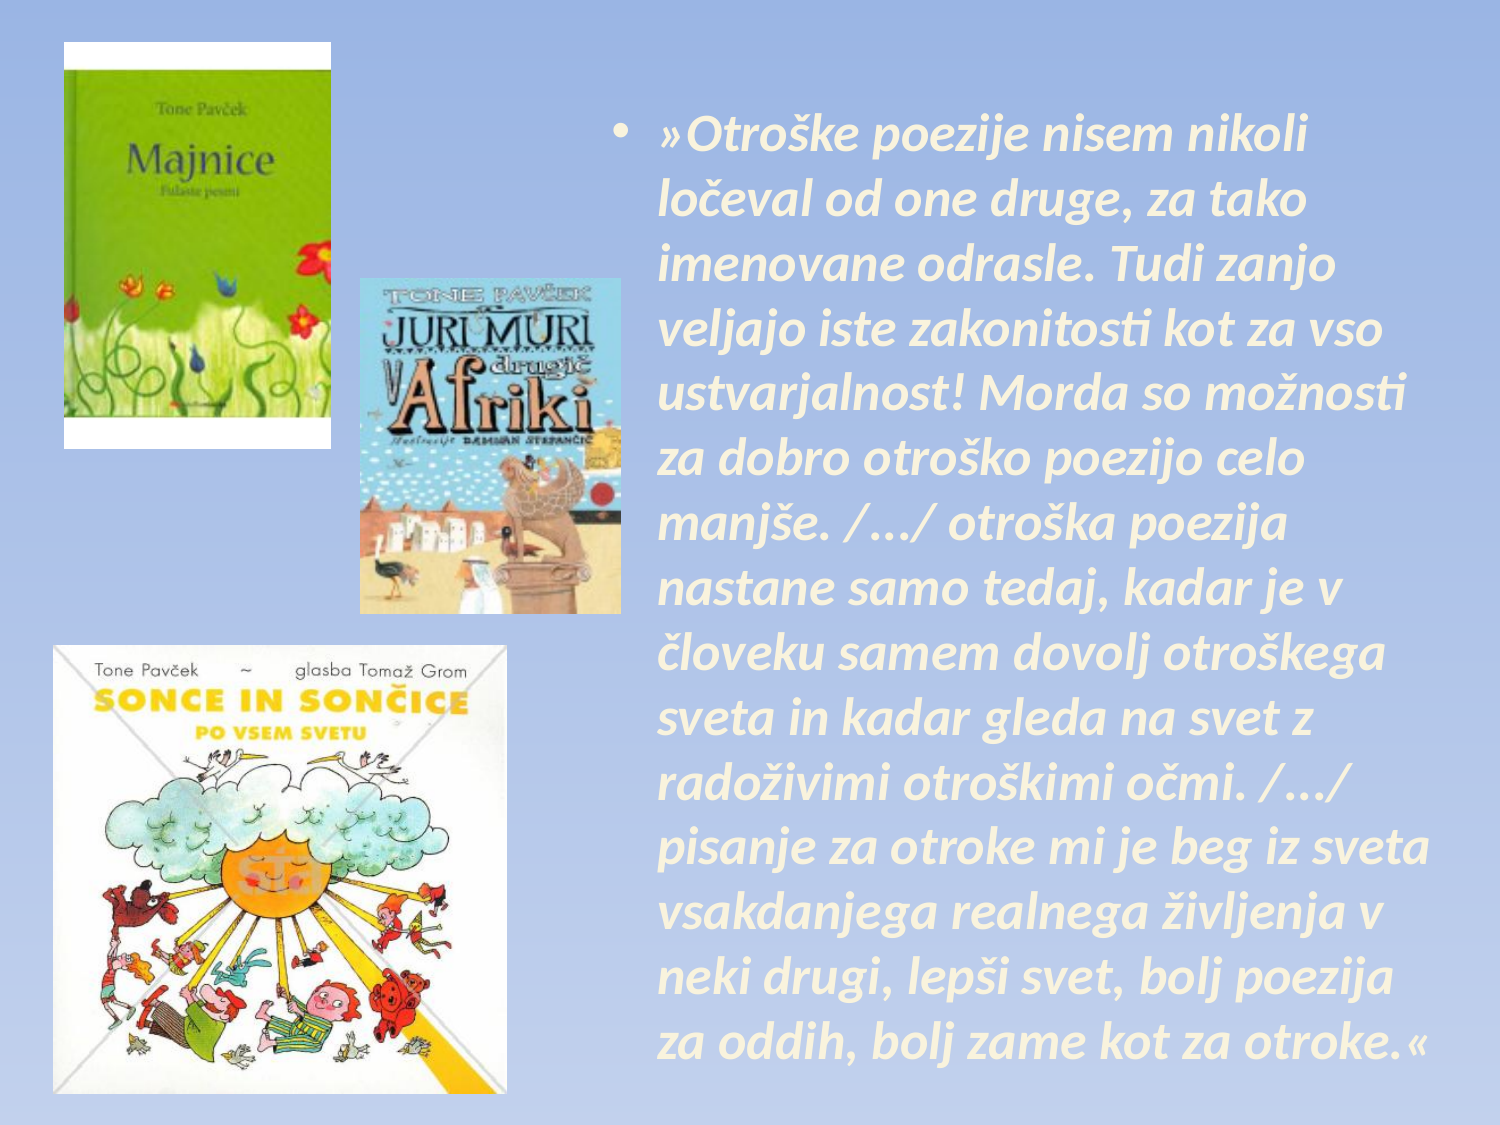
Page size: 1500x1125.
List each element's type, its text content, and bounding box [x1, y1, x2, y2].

picture [64, 42, 331, 449]
list »Otroške poezije nisem nikoli ločeval od one druge, za tako imenovane odrasle. Tudi zanjo veljajo iste zakonitosti kot za vso ustvarjalnost! Morda so možnosti za dobro otroško poezijo celo manjše. /.../ otroška poezija nastane samo tedaj, kadar je v človeku samem dovolj otroškega sveta in kadar gleda na svet z radoživimi otroškimi očmi. /.../ pisanje za otroke mi je beg iz sveta vsakdanjega realnega življenja v neki drugi, lepši svet, bolj poezija za oddih, bolj zame kot za otroke.« [596, 90, 1471, 1094]
picture [360, 278, 621, 614]
picture [53, 645, 507, 1094]
